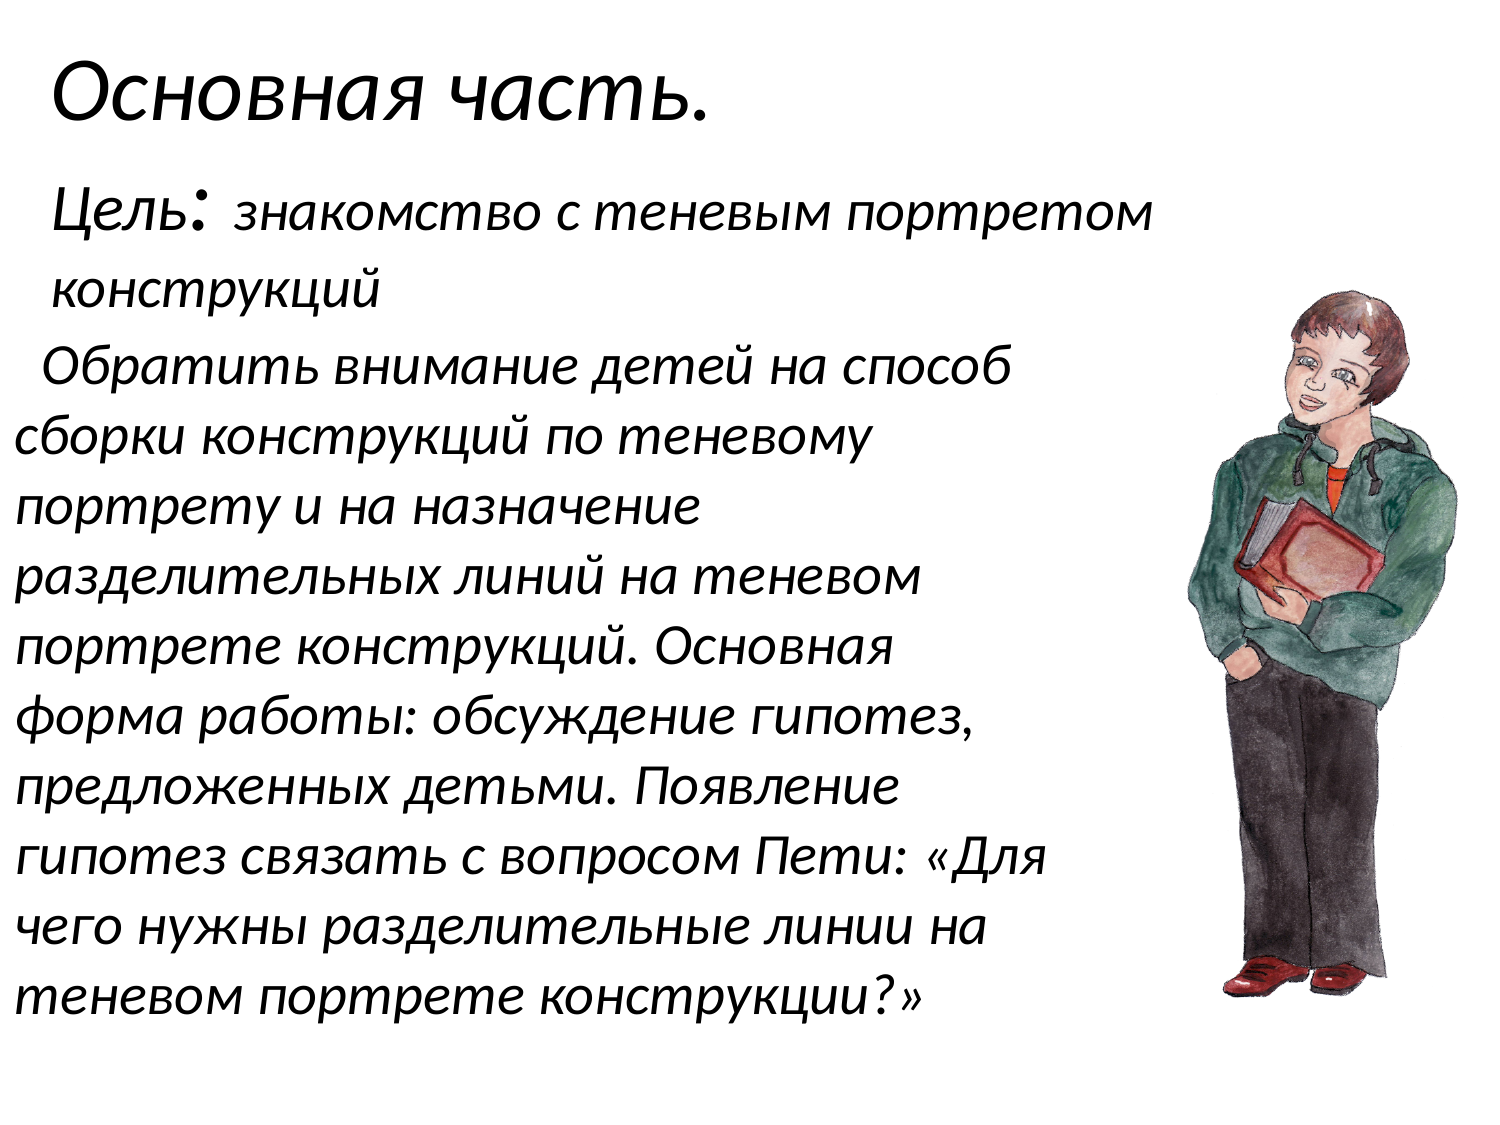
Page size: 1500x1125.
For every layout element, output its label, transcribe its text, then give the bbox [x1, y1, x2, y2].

picture [1181, 283, 1465, 1004]
list Обратить внимание детей на способ сборки конструкций по теневому портрету и на назначение разделительных линий на теневом портрете конструкций. Основная форма работы: обсуждение гипотез, предложенных детьми. Появление гипотез связать с вопросом Пети: «Для чего нужны разделительные линии на теневом портрете конструкции?» [0, 318, 1063, 1052]
title Основная часть. Цель: знакомство с теневым портретом конструкций [35, 21, 1477, 319]
